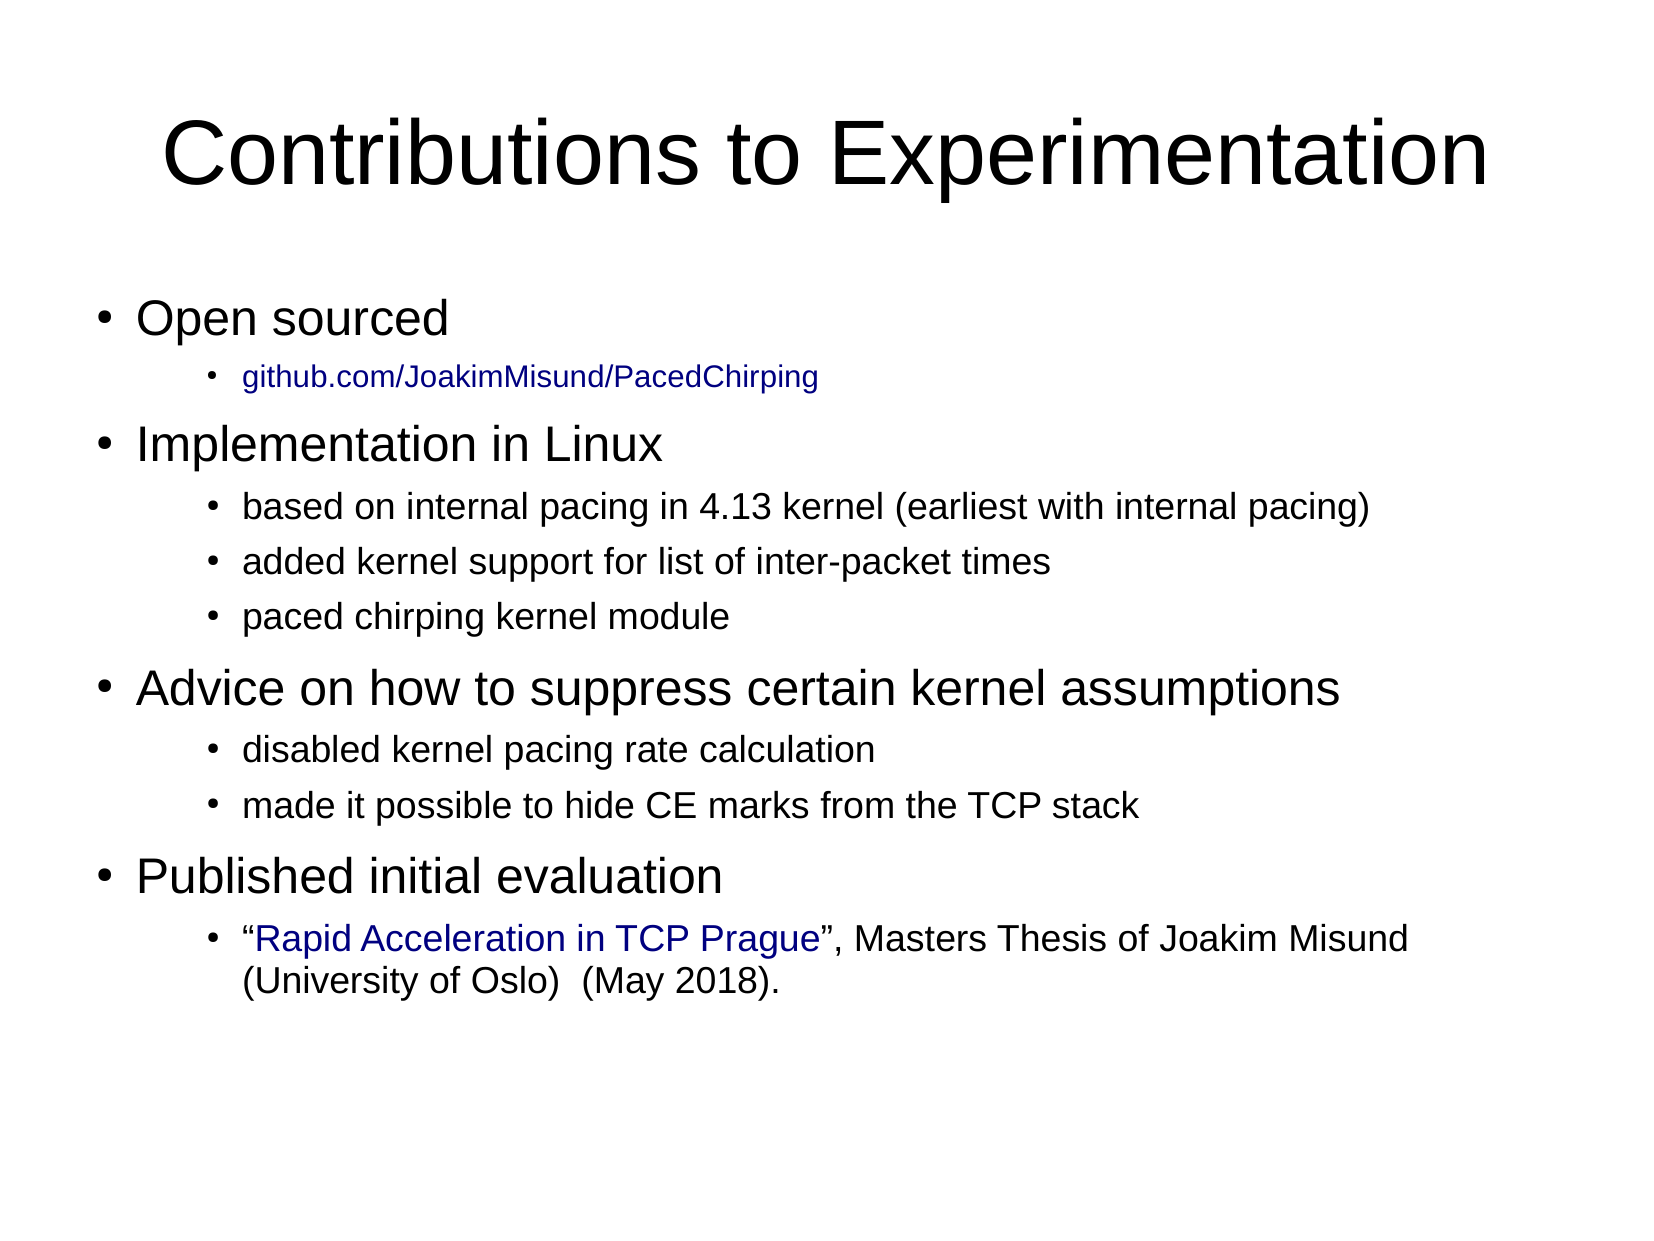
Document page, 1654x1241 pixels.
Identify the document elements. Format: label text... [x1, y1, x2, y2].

list Open sourced github.com/JoakimMisund/PacedChirping Implementation in Linux based on internal pacing in 4.13 kernel (earliest with internal pacing) added kernel support for list of inter-packet times paced chirping kernel module Advice on how to suppress certain kernel assumptions disabled kernel pacing rate calculation made it possible to hide CE marks from the TCP stack Published initial evaluation “Rapid Acceleration in TCP Prague”, Masters Thesis of Joakim Misund (University of Oslo) (May 2018). [82, 290, 1571, 1010]
title Contributions to Experimentation [82, 49, 1571, 257]
